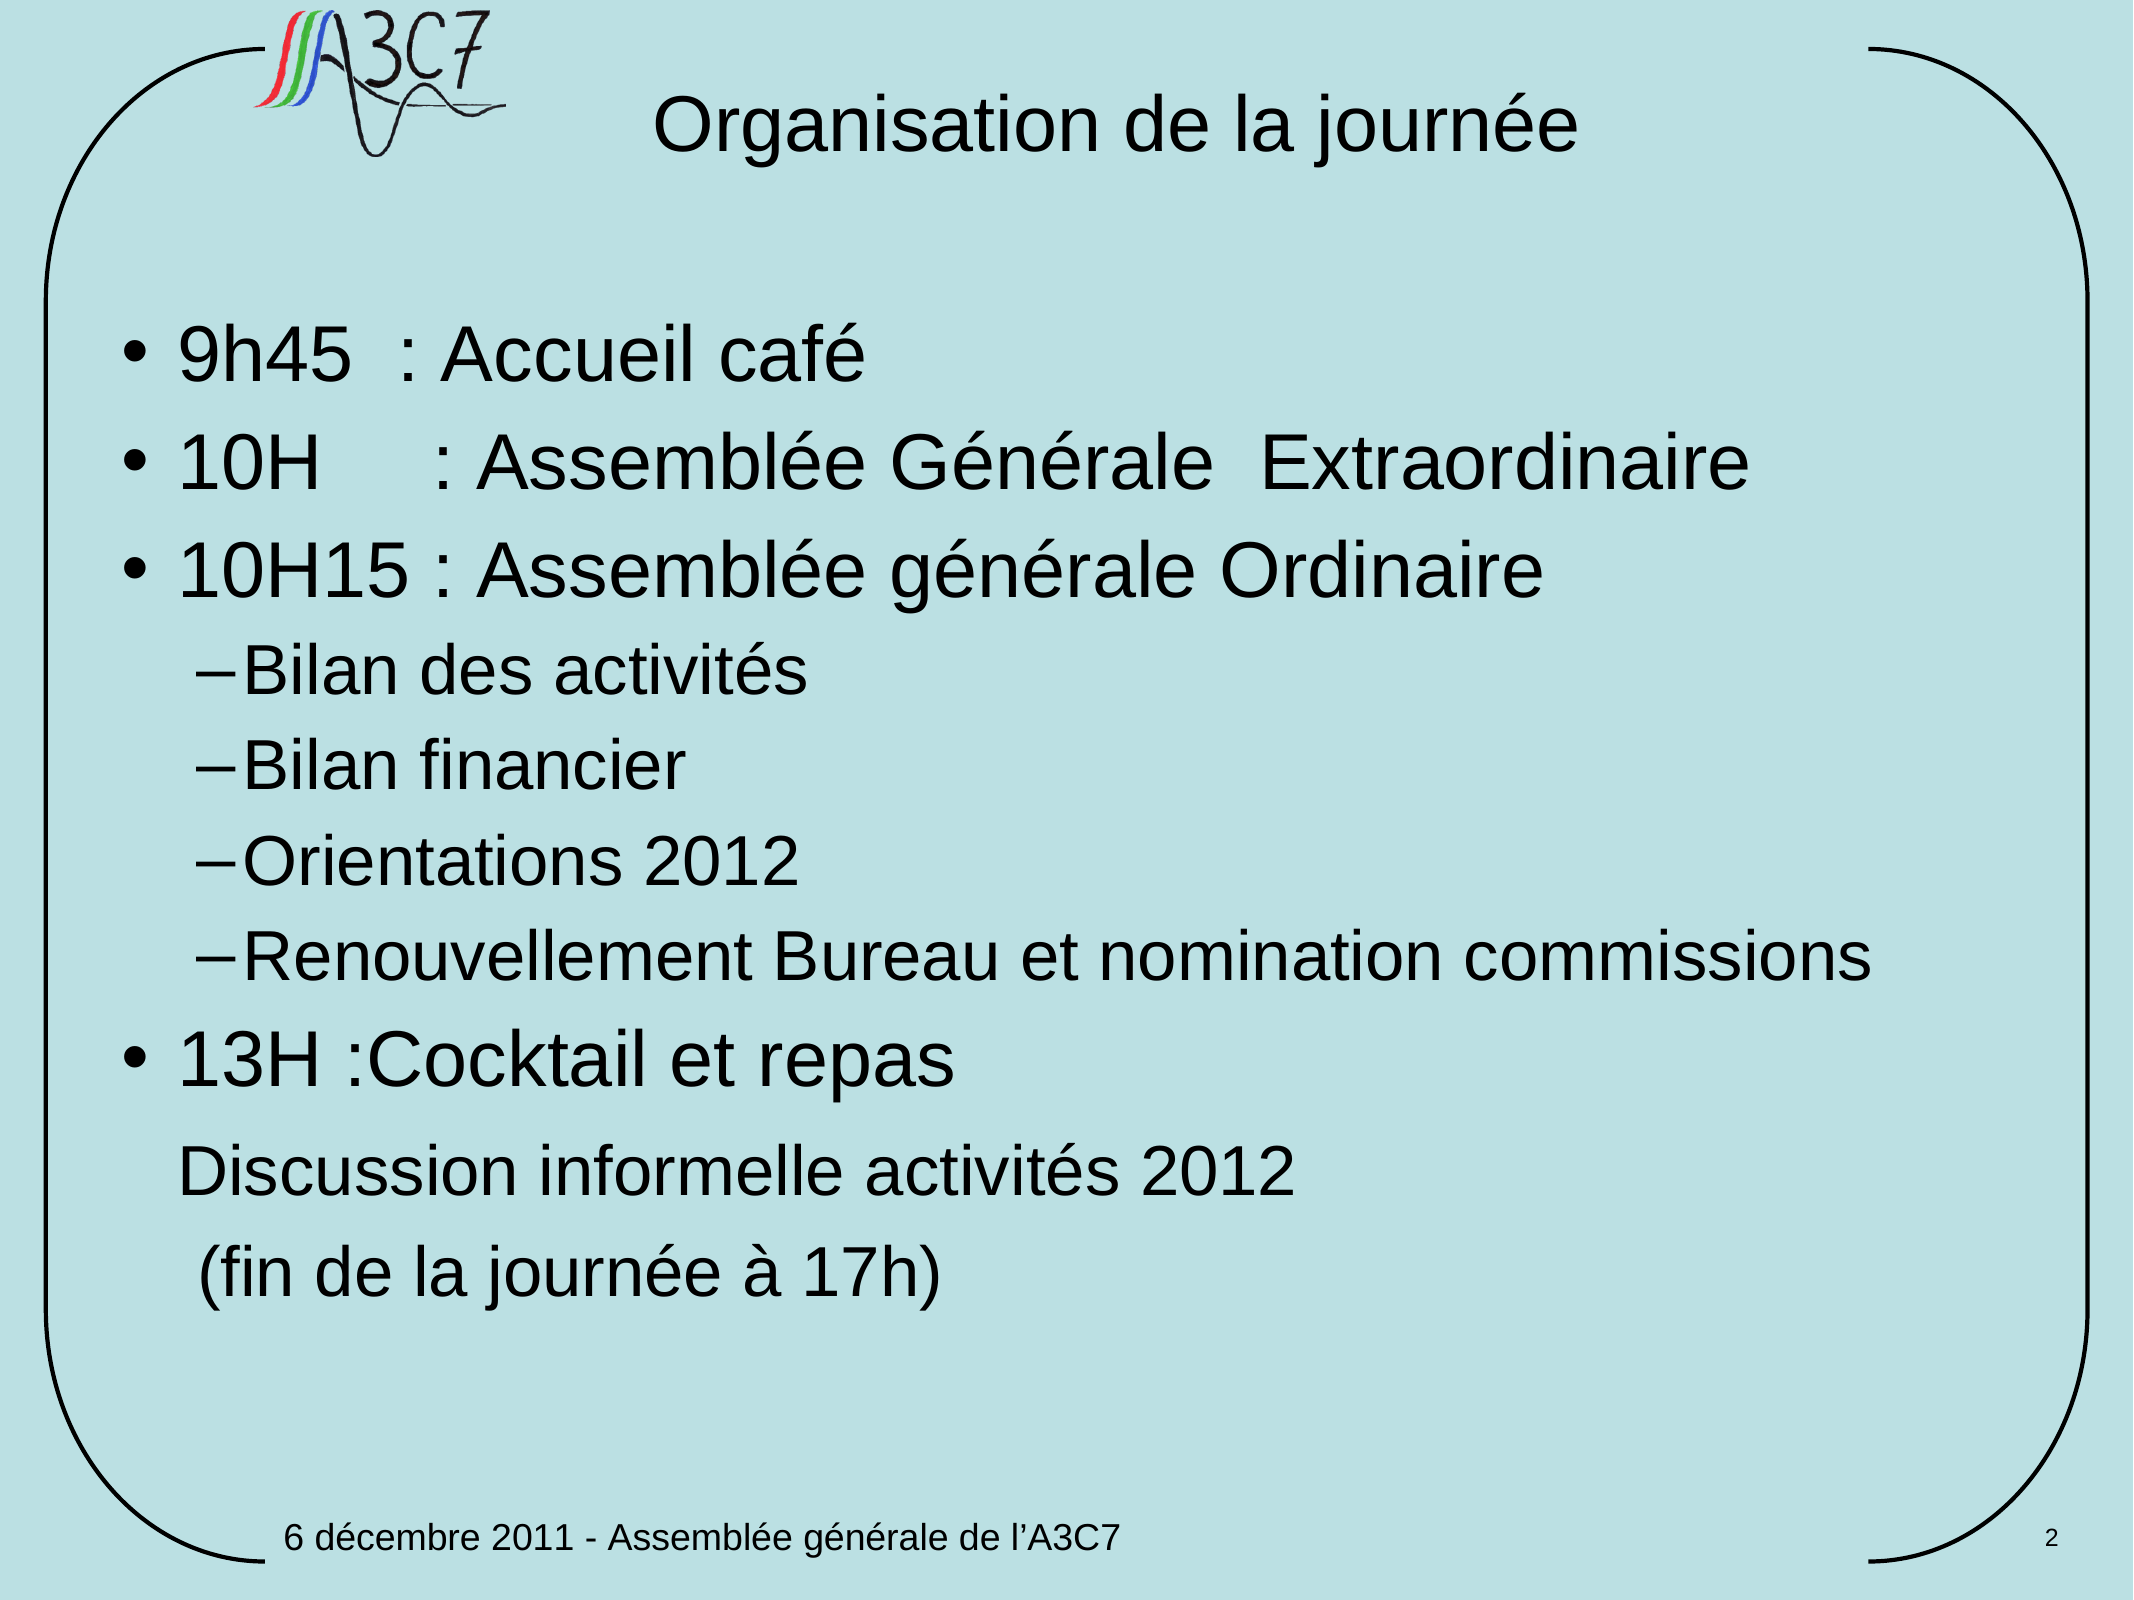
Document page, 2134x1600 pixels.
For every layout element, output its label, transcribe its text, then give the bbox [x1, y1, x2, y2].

picture [253, 10, 506, 64]
title Organisation de la journée [106, 64, 2028, 304]
list 9h45 : Accueil café 10H : Assemblée Générale Extraordinaire 10H15 : Assemblée générale Ordinaire Bilan des activités Bilan financier Orientations 2012 Renouvellement Bureau et nomination commissions 13H :Cocktail et repas Discussion informelle activités 2012 (fin de la journée à 17h) [106, 304, 2028, 1476]
text_box 6 décembre 2011 - Assemblée générale de l’A3C7 [274, 1512, 1131, 1558]
